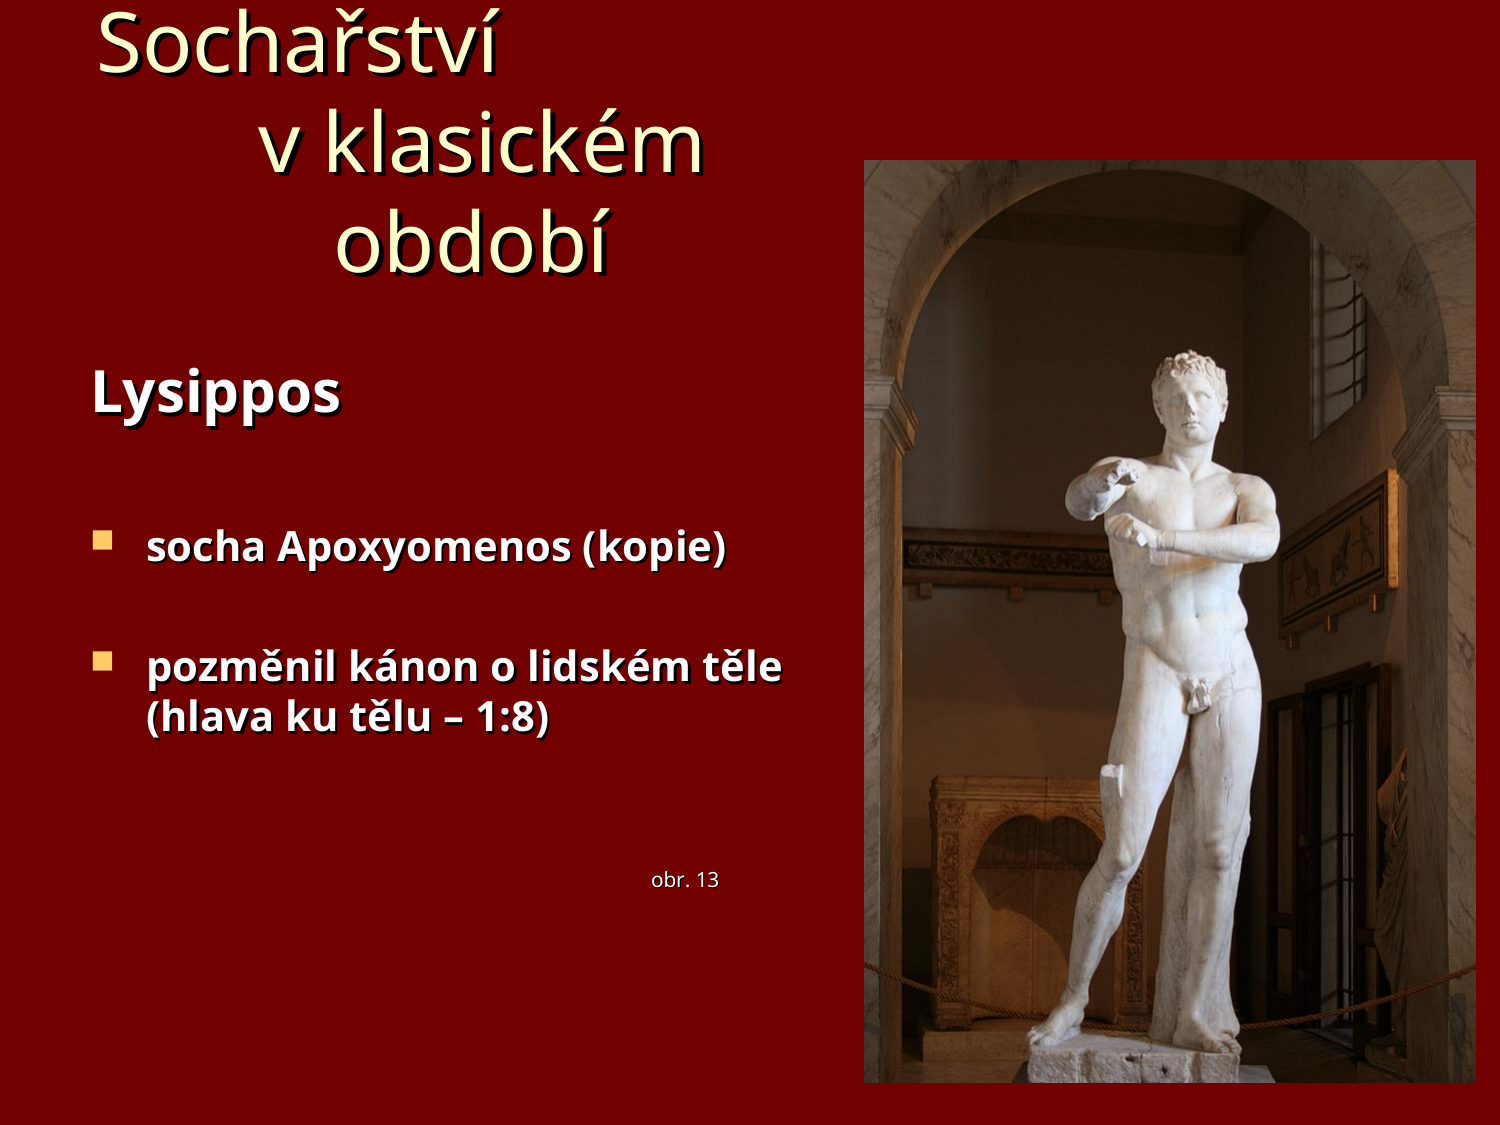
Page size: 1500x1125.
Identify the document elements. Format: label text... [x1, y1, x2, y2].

list Lysippos socha Apoxyomenos (kopie) pozměnil kánon o lidském těle (hlava ku tělu – 1:8) obr. 13 [74, 262, 845, 1020]
title Sochařství v klasickém období [75, 0, 869, 297]
text_box [864, 160, 1476, 1083]
